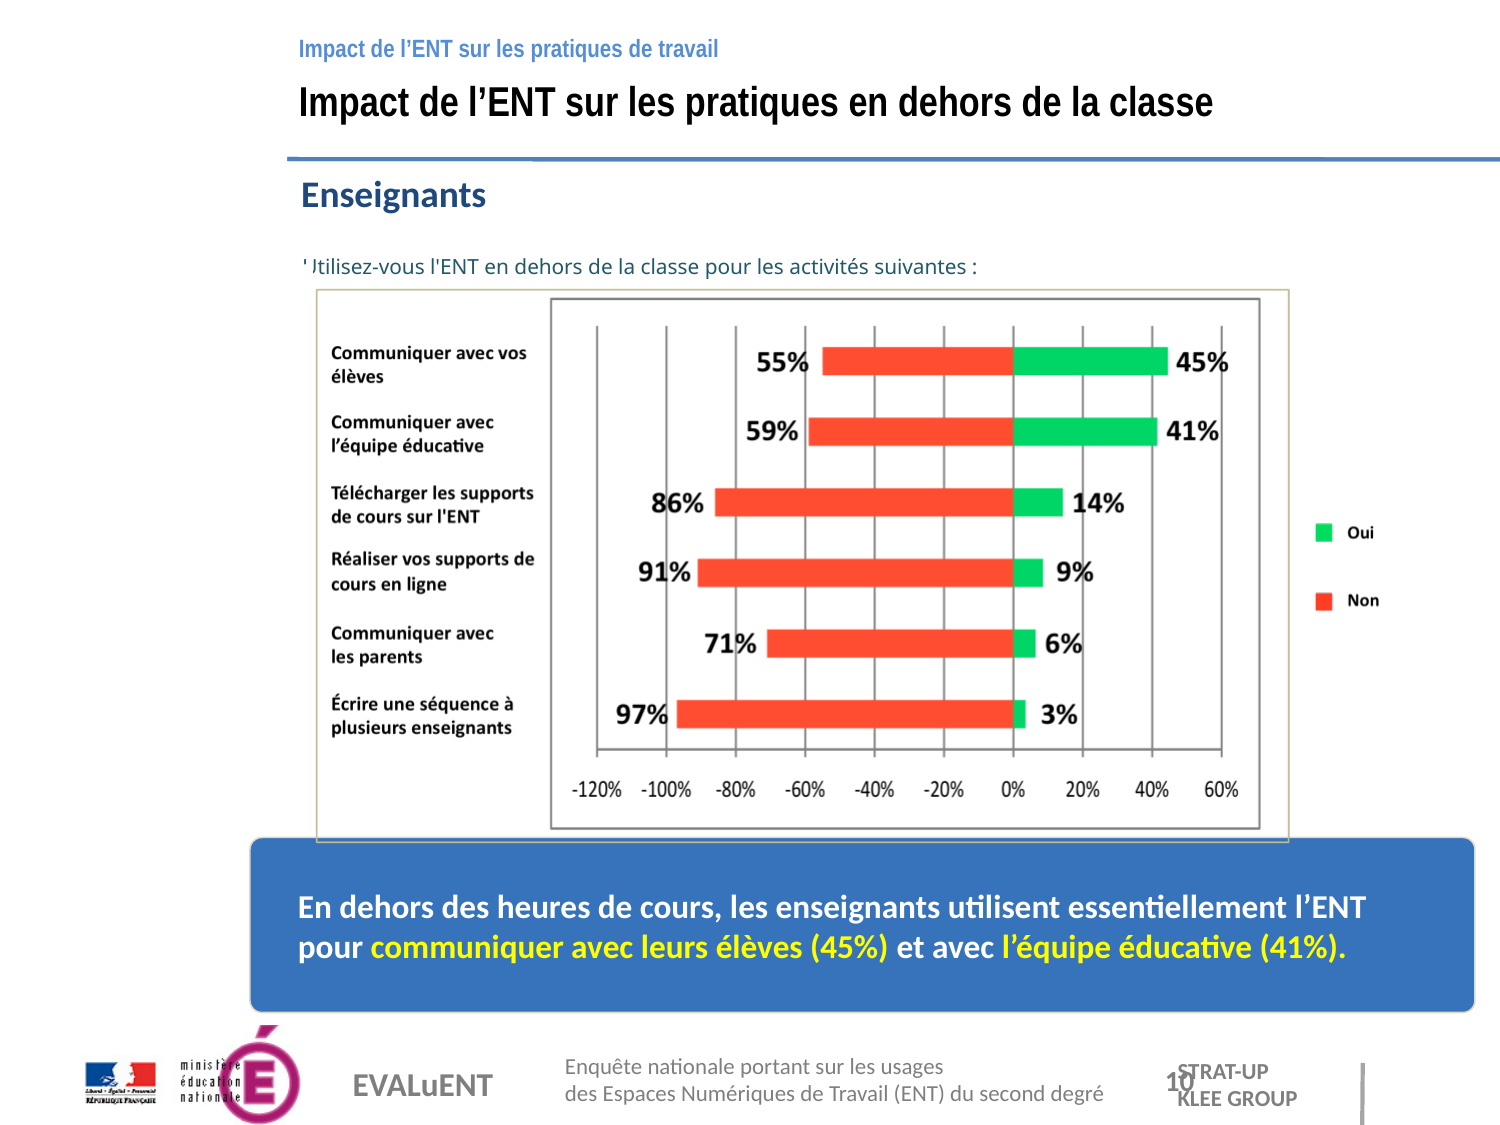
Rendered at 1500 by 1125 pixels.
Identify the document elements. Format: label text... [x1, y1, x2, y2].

text_box [1074, 1050, 1426, 1110]
text_box Enseignants [286, 162, 504, 224]
text_box Utilisez-vous l'ENT en dehors de la classe pour les activités suivantes : [287, 245, 1375, 288]
picture [315, 287, 1454, 844]
text_box Impact de l’ENT sur les pratiques de travail Impact de l’ENT sur les pratiques en dehors de la classe [284, 25, 1455, 100]
text_box En dehors des heures de cours, les enseignants utilisent essentiellement l’ENT pour communiquer avec leurs élèves (45%) et avec l’équipe éducative (41%). [249, 837, 1475, 1013]
